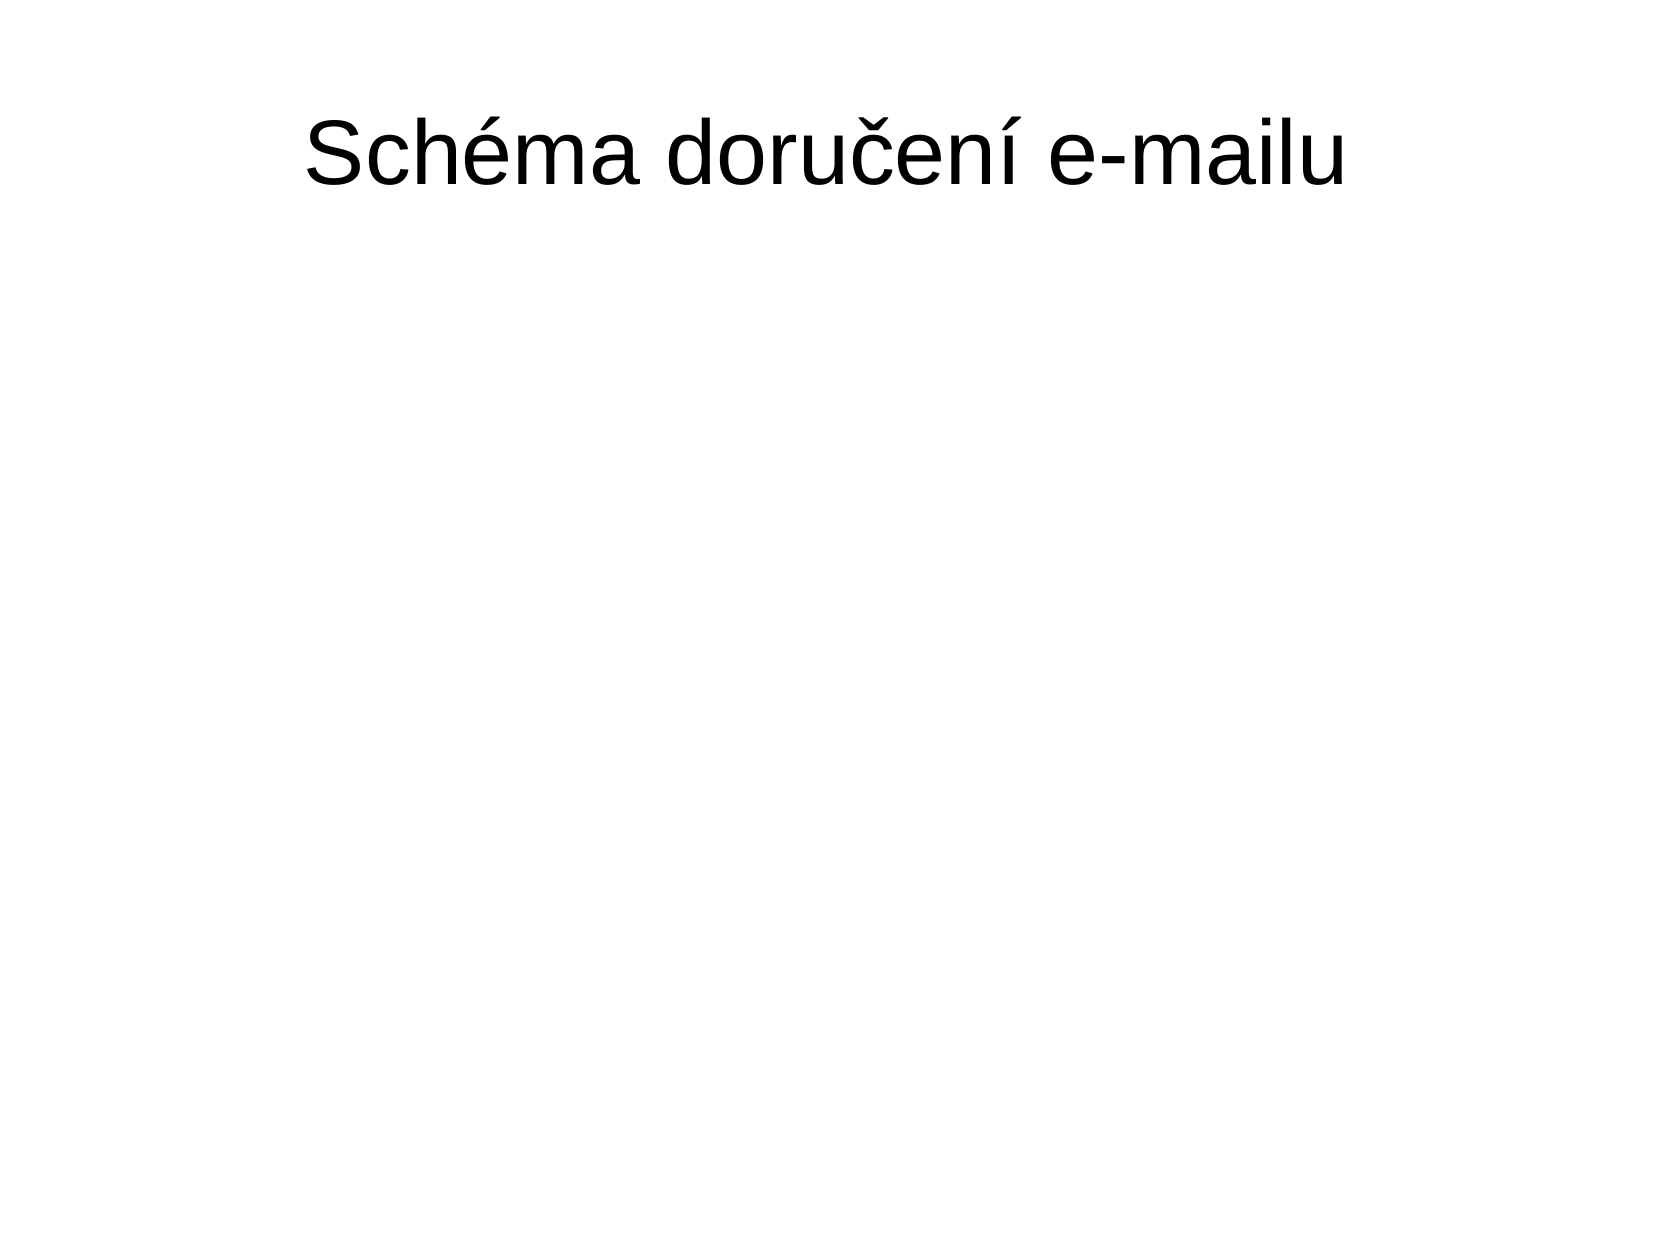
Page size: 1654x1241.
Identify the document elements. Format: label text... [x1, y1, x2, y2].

title Schéma doručení e-mailu [82, 49, 1571, 257]
